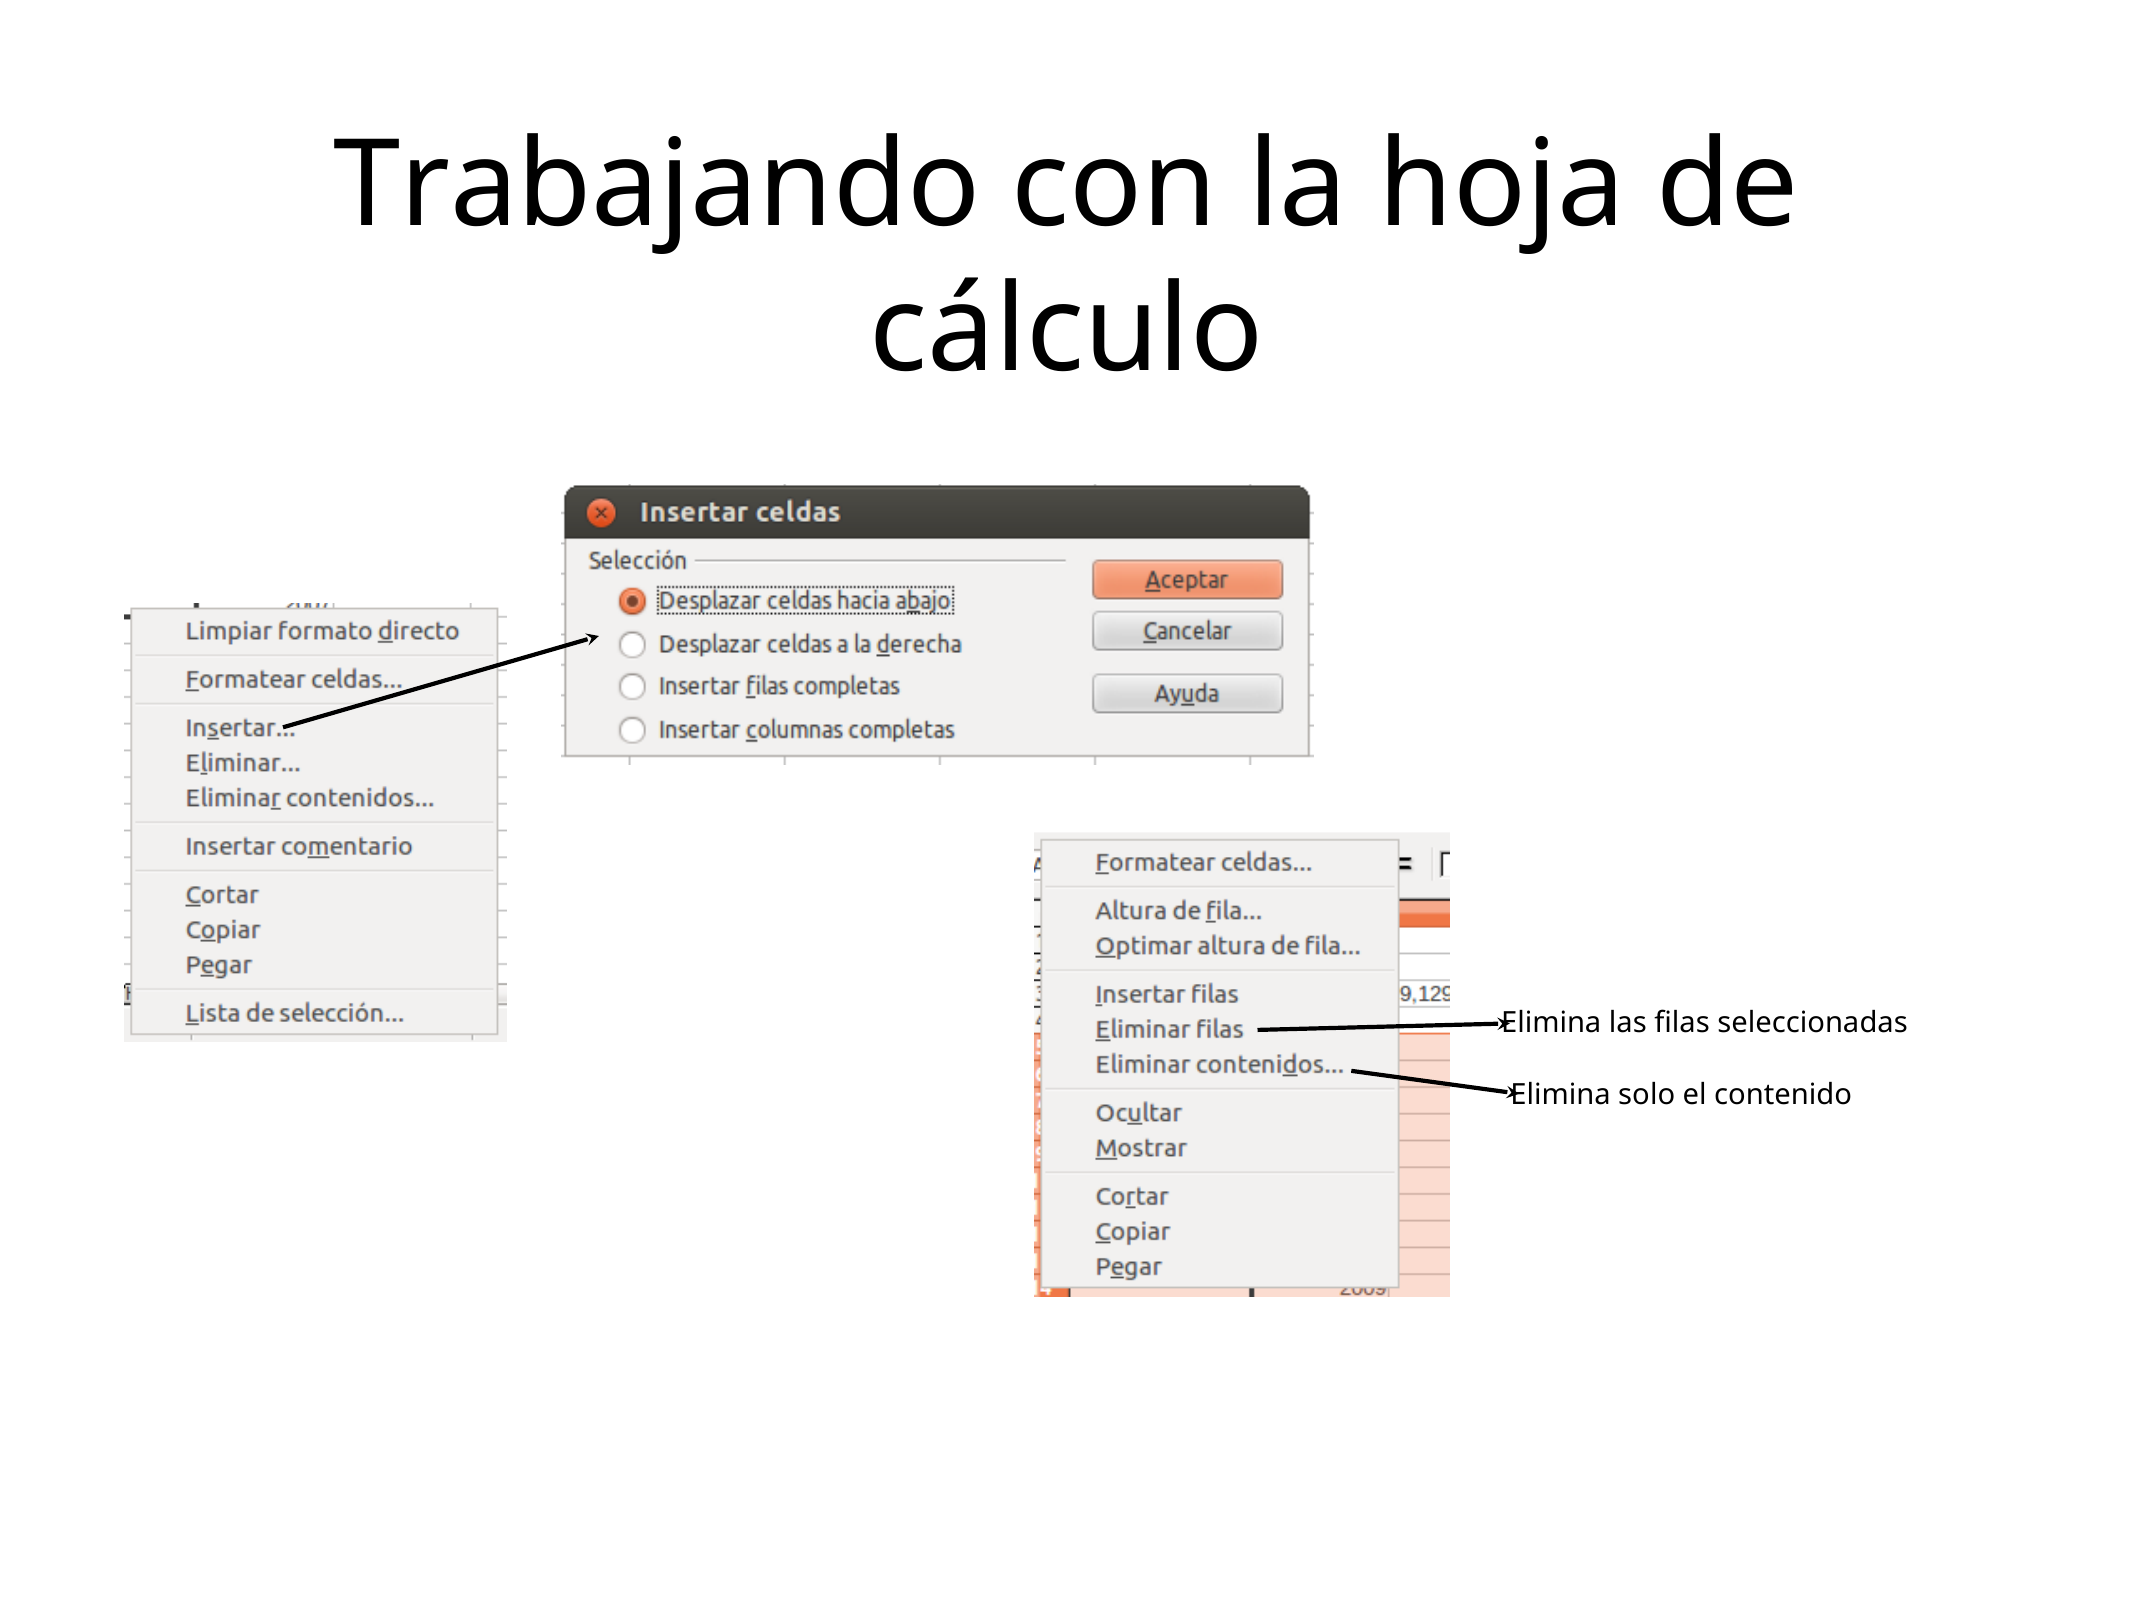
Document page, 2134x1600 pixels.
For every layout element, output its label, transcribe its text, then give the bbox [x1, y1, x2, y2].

text_box Elimina las filas seleccionadas [1492, 994, 1917, 1047]
picture [124, 603, 507, 1042]
title Trabajando con la hoja de cálculo [156, 72, 1978, 428]
picture [561, 484, 1314, 765]
picture [1034, 831, 1450, 1297]
text_box Elimina solo el contenido [1501, 1066, 1861, 1119]
